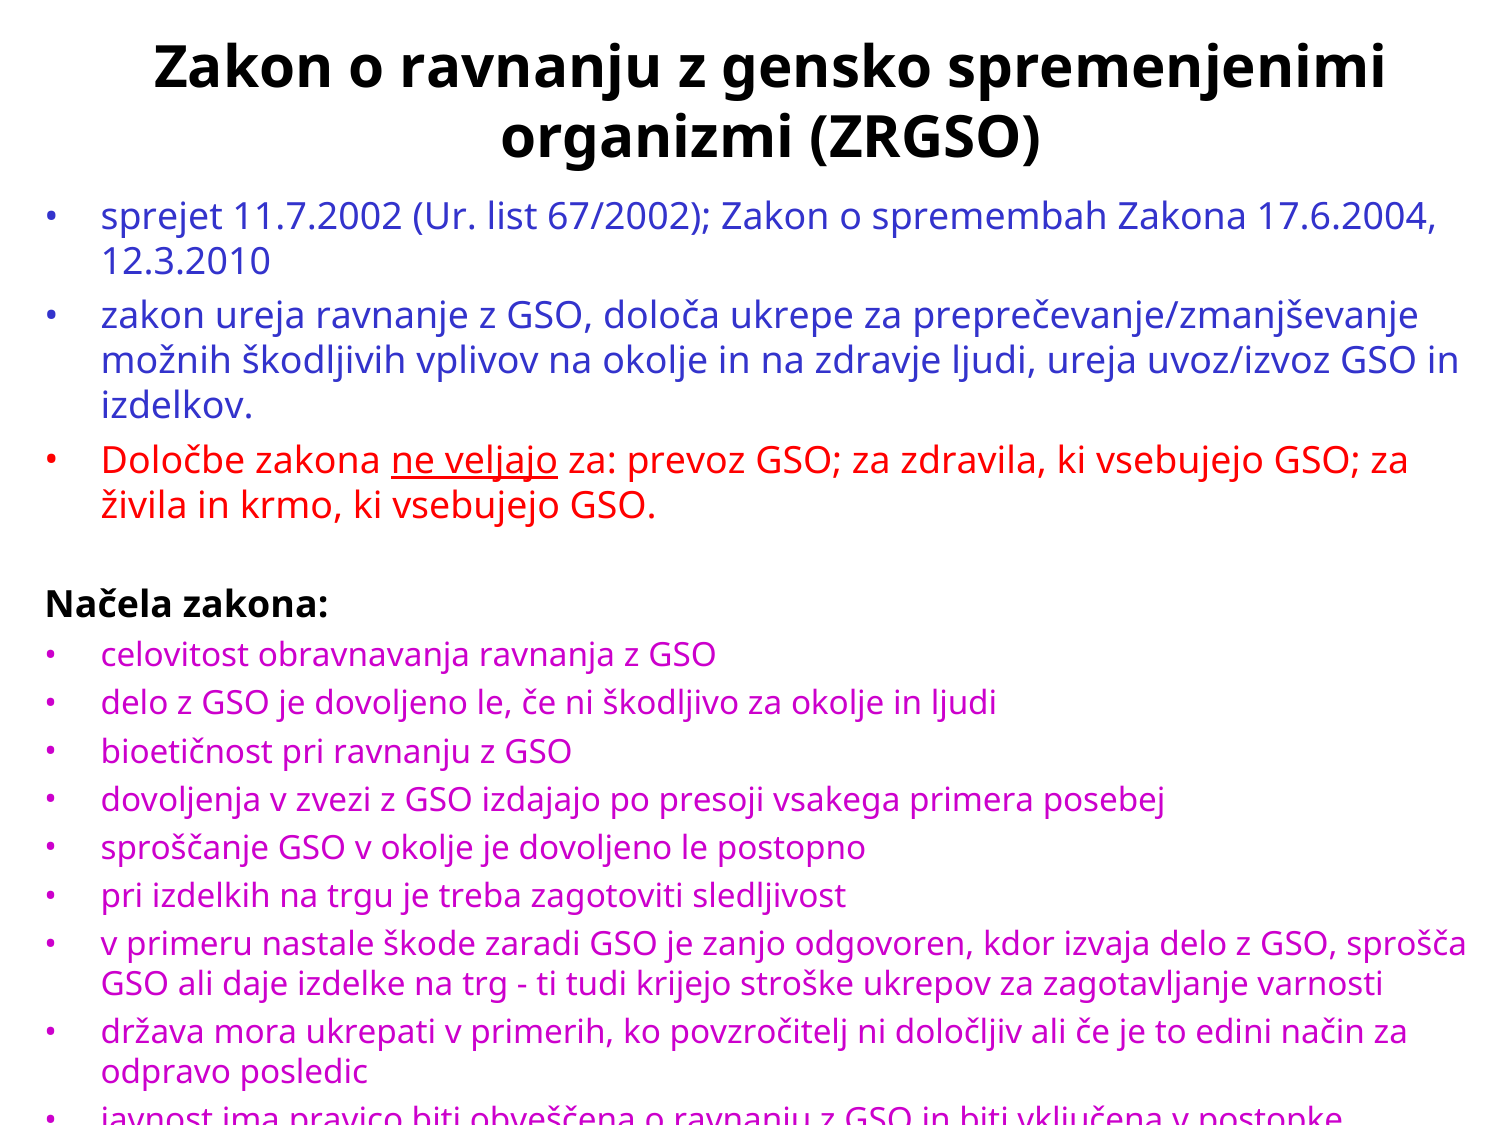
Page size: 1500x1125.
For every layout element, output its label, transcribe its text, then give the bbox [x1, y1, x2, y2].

title Zakon o ravnanju z gensko spremenjenimi organizmi (ZRGSO) [133, 21, 1409, 177]
list sprejet 11.7.2002 (Ur. list 67/2002); Zakon o spremembah Zakona 17.6.2004, 12.3.2010 zakon ureja ravnanje z GSO, določa ukrepe za preprečevanje/zmanjševanje možnih škodljivih vplivov na okolje in na zdravje ljudi, ureja uvoz/izvoz GSO in izdelkov. Določbe zakona ne veljajo za: prevoz GSO; za zdravila, ki vsebujejo GSO; za živila in krmo, ki vsebujejo GSO. Načela zakona: celovitost obravnavanja ravnanja z GSO delo z GSO je dovoljeno le, če ni škodljivo za okolje in ljudi bioetičnost pri ravnanju z GSO dovoljenja v zvezi z GSO izdajajo po presoji vsakega primera posebej sproščanje GSO v okolje je dovoljeno le postopno pri izdelkih na trgu je treba zagotoviti sledljivost v primeru nastale škode zaradi GSO je zanjo odgovoren, kdor izvaja delo z GSO, sprošča GSO ali daje izdelke na trg - ti tudi krijejo stroške ukrepov za zagotavljanje varnosti država mora ukrepati v primerih, ko povzročitelj ni določljiv ali če je to edini način za odpravo posledic javnost ima pravico biti obveščena o ravnanju z GSO in biti vključena v postopke dovoljevanja [29, 184, 1500, 1125]
